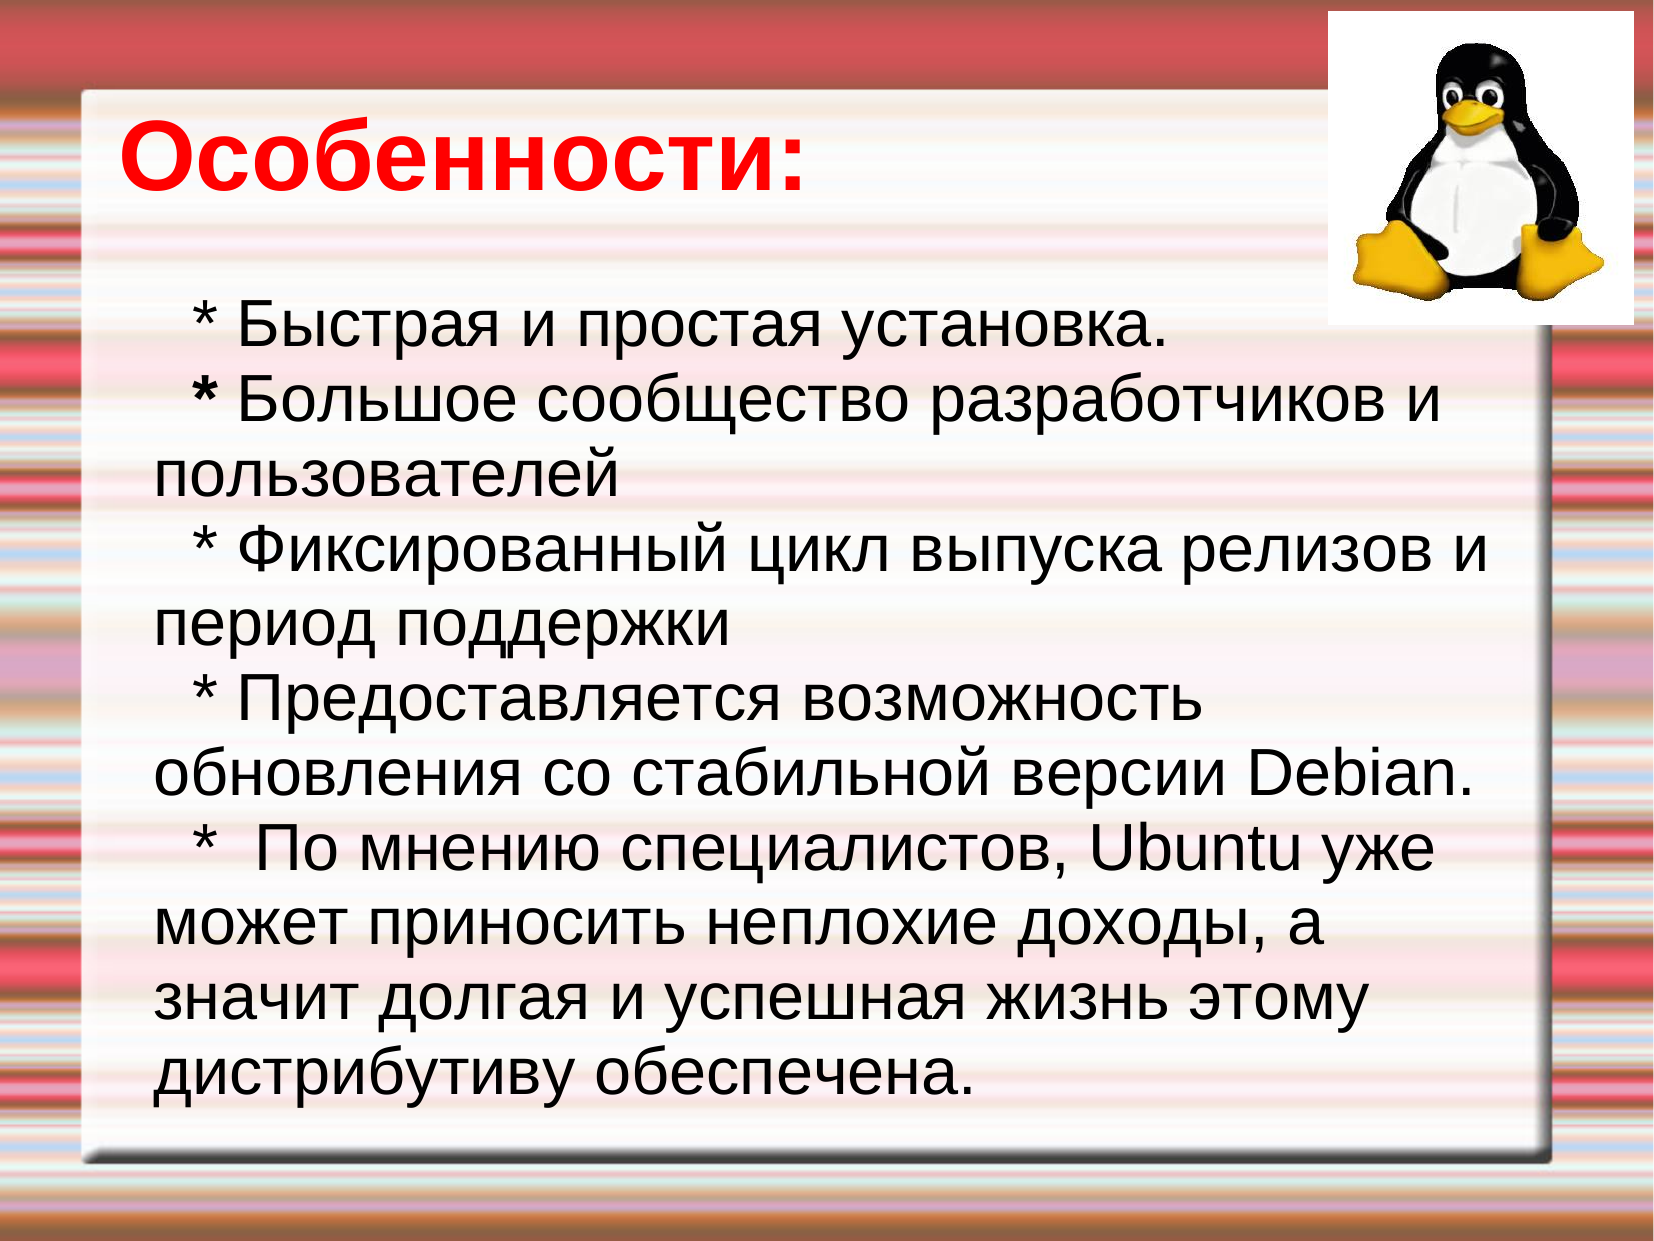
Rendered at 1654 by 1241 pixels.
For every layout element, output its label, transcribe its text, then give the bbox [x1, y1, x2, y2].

subtitle Особенности: * Быстрая и простая установка. * Большое сообщество разработчиков и пользователей * Фиксированный цикл выпуска релизов и период поддержки * Предоставляется возможность обновления со стабильной версии Debian. * По мнению специалистов, Ubuntu уже может приносить неплохие доходы, а значит долгая и успешная жизнь этому дистрибутиву обеспечена. [118, 99, 1500, 1241]
picture [0, 0, 1654, 1241]
